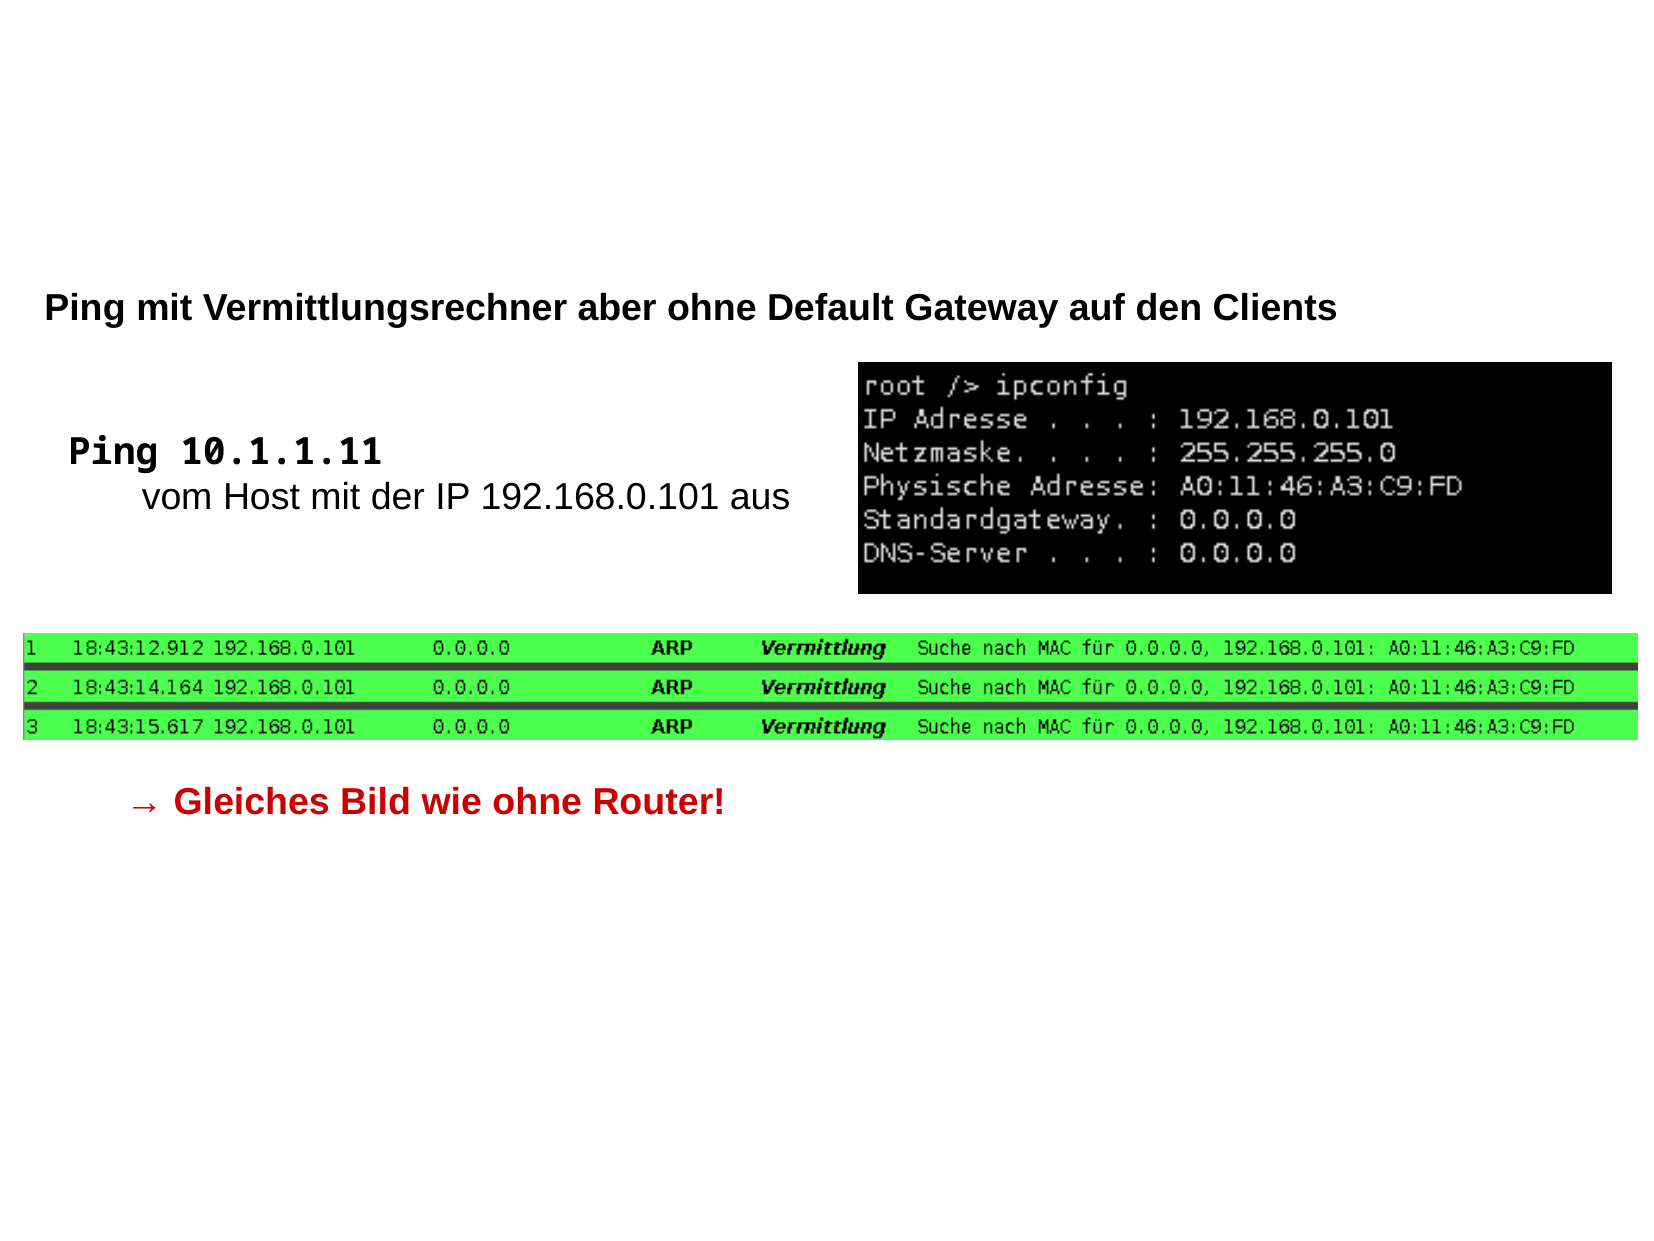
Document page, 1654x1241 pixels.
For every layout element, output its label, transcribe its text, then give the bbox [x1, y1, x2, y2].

picture [23, 633, 1638, 740]
text_box Ping mit Vermittlungsrechner aber ohne Default Gateway auf den Clients [29, 279, 1354, 418]
text_box Ping 10.1.1.11 vom Host mit der IP 192.168.0.101 aus [53, 417, 806, 524]
text_box → Gleiches Bild wie ohne Router! [110, 773, 742, 831]
picture [858, 362, 1612, 594]
